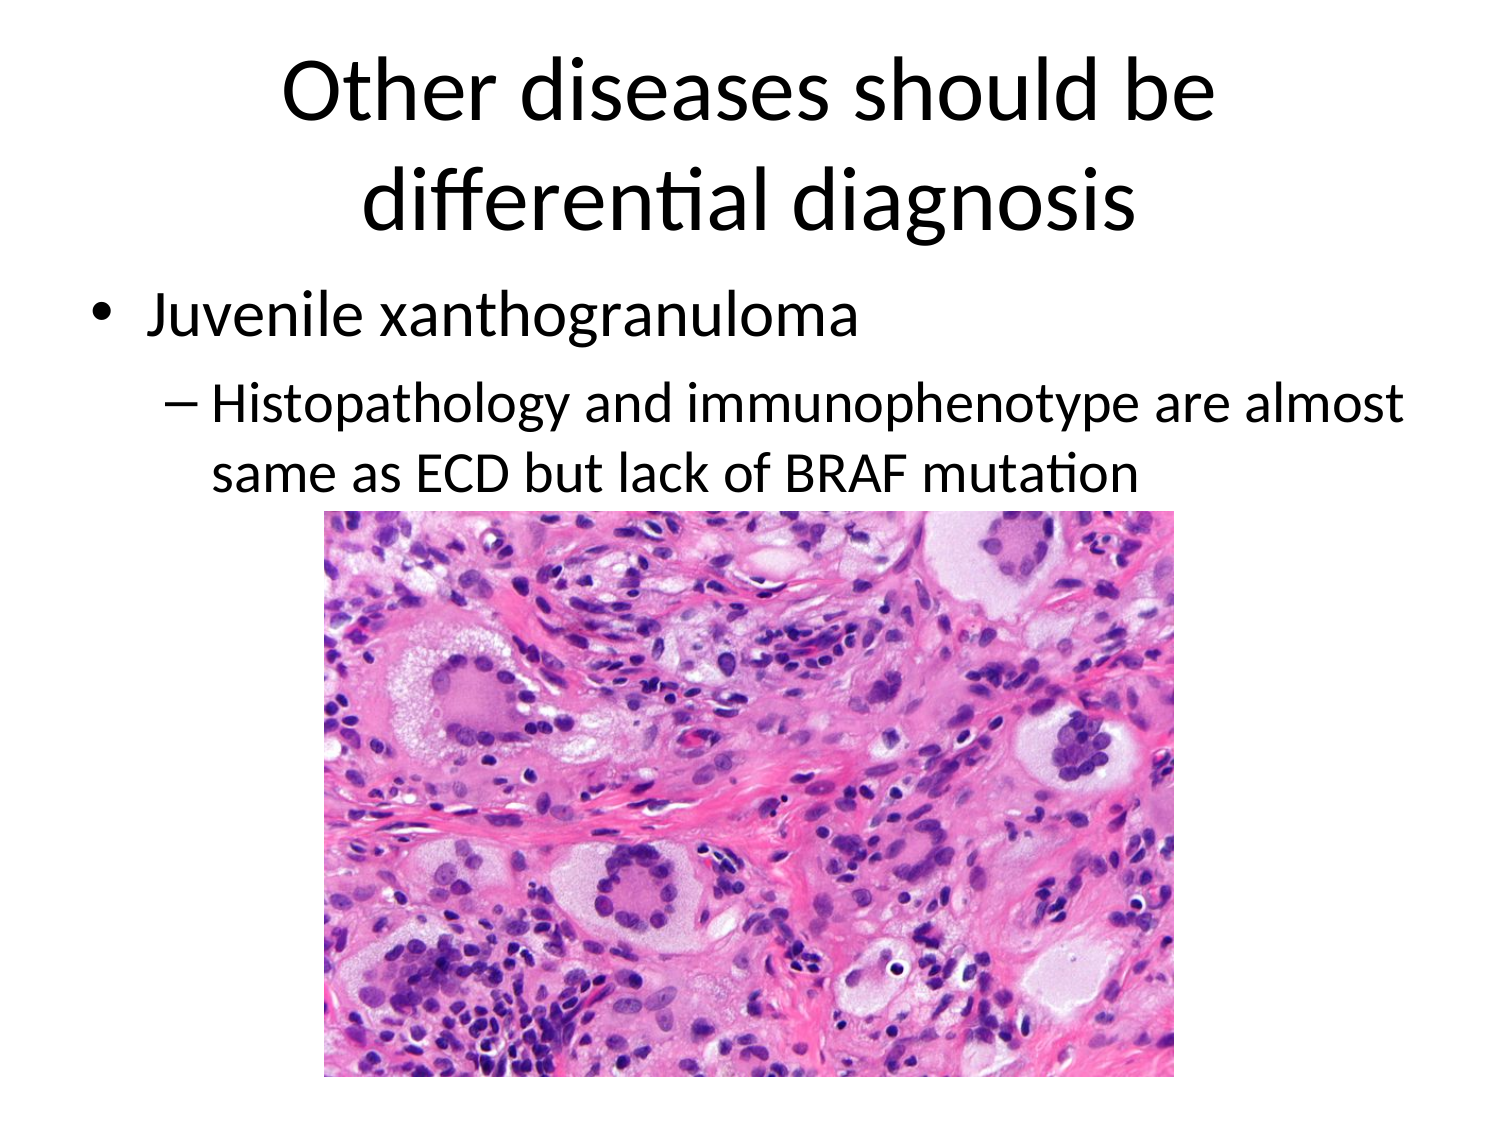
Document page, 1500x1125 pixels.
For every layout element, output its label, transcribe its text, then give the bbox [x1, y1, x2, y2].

list Juvenile xanthogranuloma Histopathology and immunophenotype are almost same as ECD but lack of BRAF mutation [75, 262, 1426, 1005]
picture [324, 511, 1174, 1077]
title Other diseases should be differential diagnosis [75, 45, 1426, 233]
